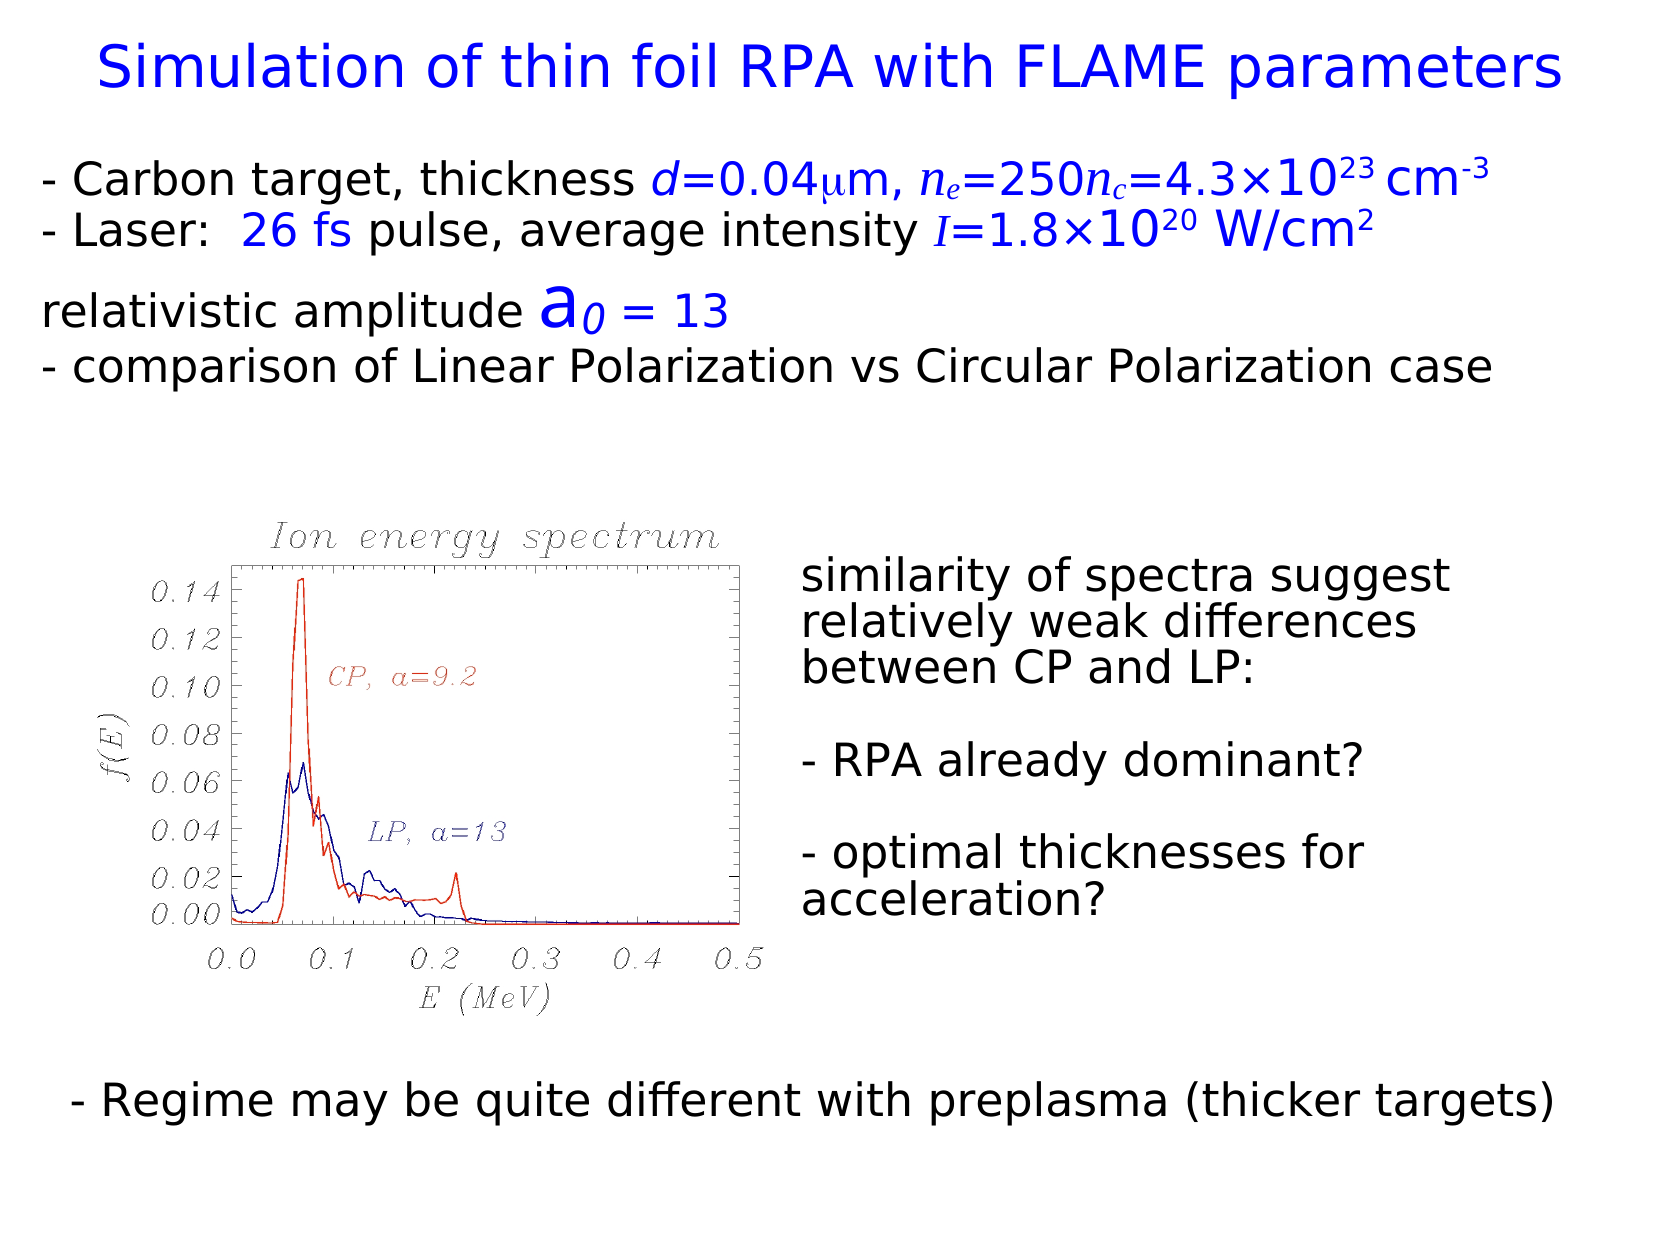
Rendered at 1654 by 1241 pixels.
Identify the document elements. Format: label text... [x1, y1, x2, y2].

text_box similarity of spectra suggest relatively weak differences between CP and LP: - RPA already dominant? - optimal thicknesses for acceleration? [785, 546, 1538, 939]
picture [44, 506, 795, 1043]
text_box - Regime may be quite different with preplasma (thicker targets) [54, 1072, 1601, 1141]
text_box - Carbon target, thickness d=0.04mm, ne=250nc=4.3×1023 cm-3 - Laser: 26 fs pulse, average intensity I=1.8×1020 W/cm2 relativistic amplitude a0 = 13 - comparison of Linear Polarization vs Circular Polarization case [25, 146, 1543, 455]
text_box Simulation of thin foil RPA with FLAME parameters [82, 27, 1599, 109]
